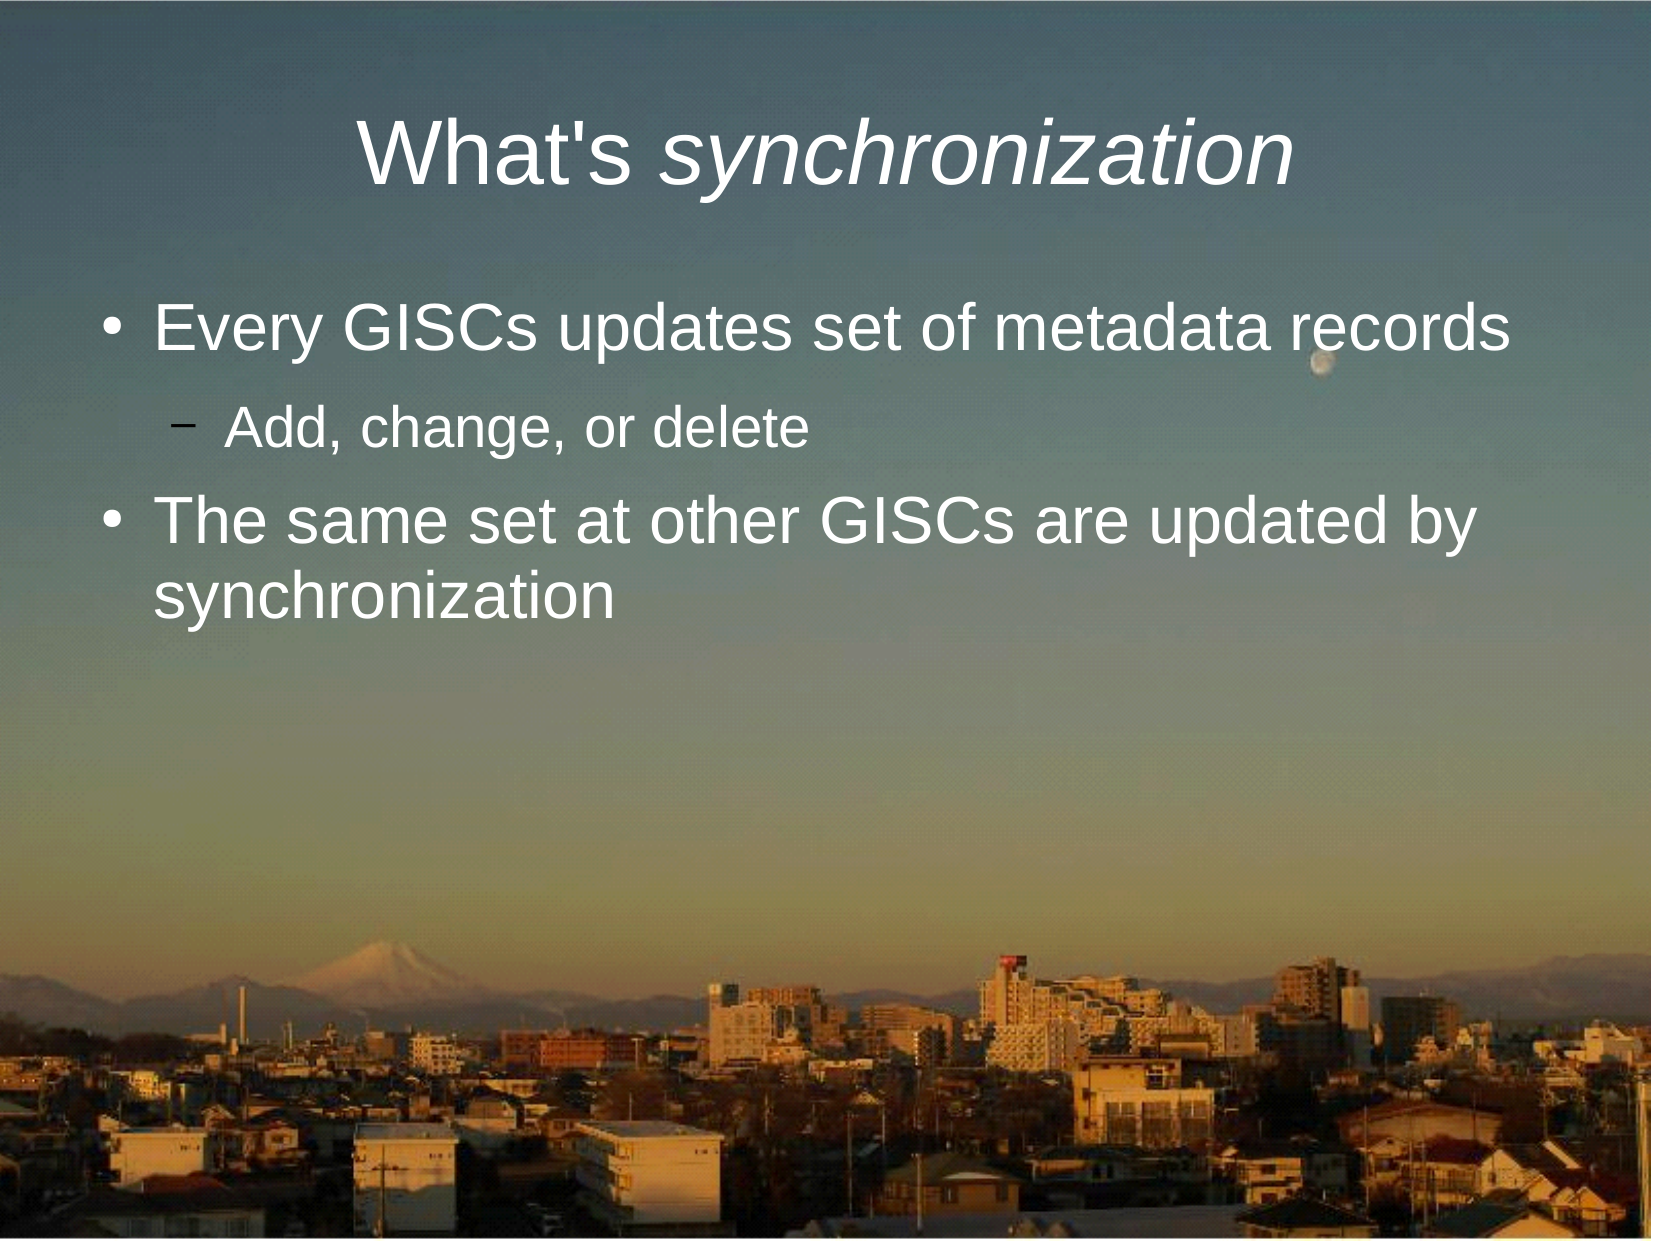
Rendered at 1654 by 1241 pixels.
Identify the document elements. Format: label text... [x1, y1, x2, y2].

list Every GISCs updates set of metadata records Add, change, or delete The same set at other GISCs are updated by synchronization [82, 290, 1571, 1010]
title What's synchronization [82, 49, 1571, 257]
picture [0, 0, 1651, 1241]
